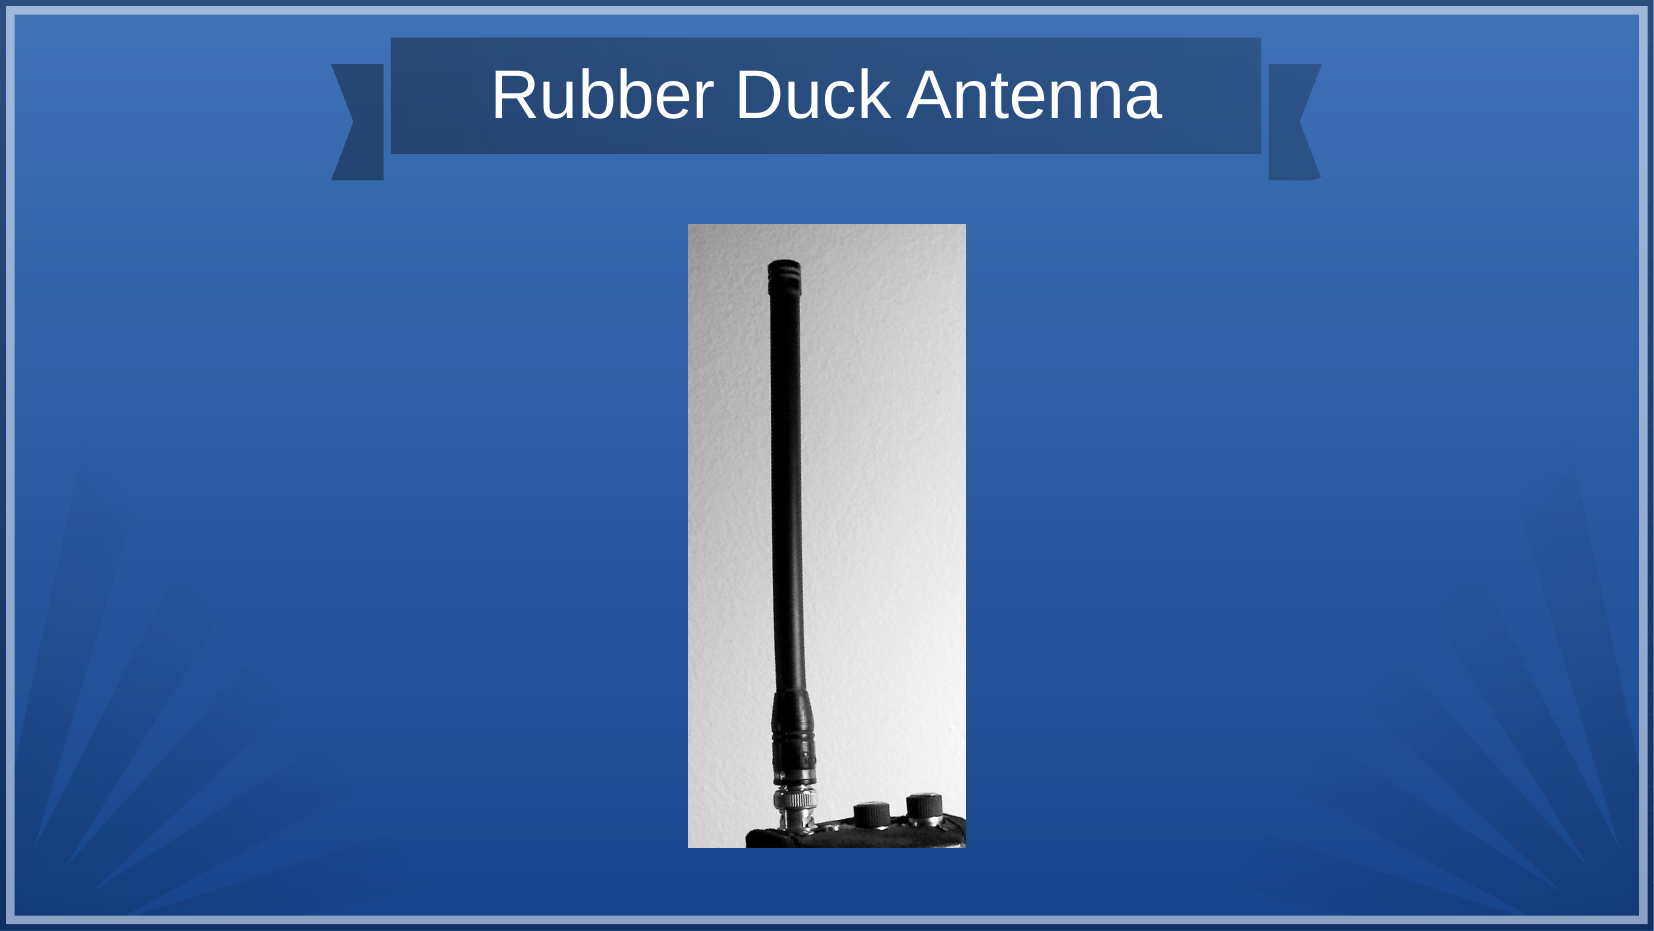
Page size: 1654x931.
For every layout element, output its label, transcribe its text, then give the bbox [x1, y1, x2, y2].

title Rubber Duck Antenna [389, 35, 1264, 154]
picture [688, 224, 966, 848]
